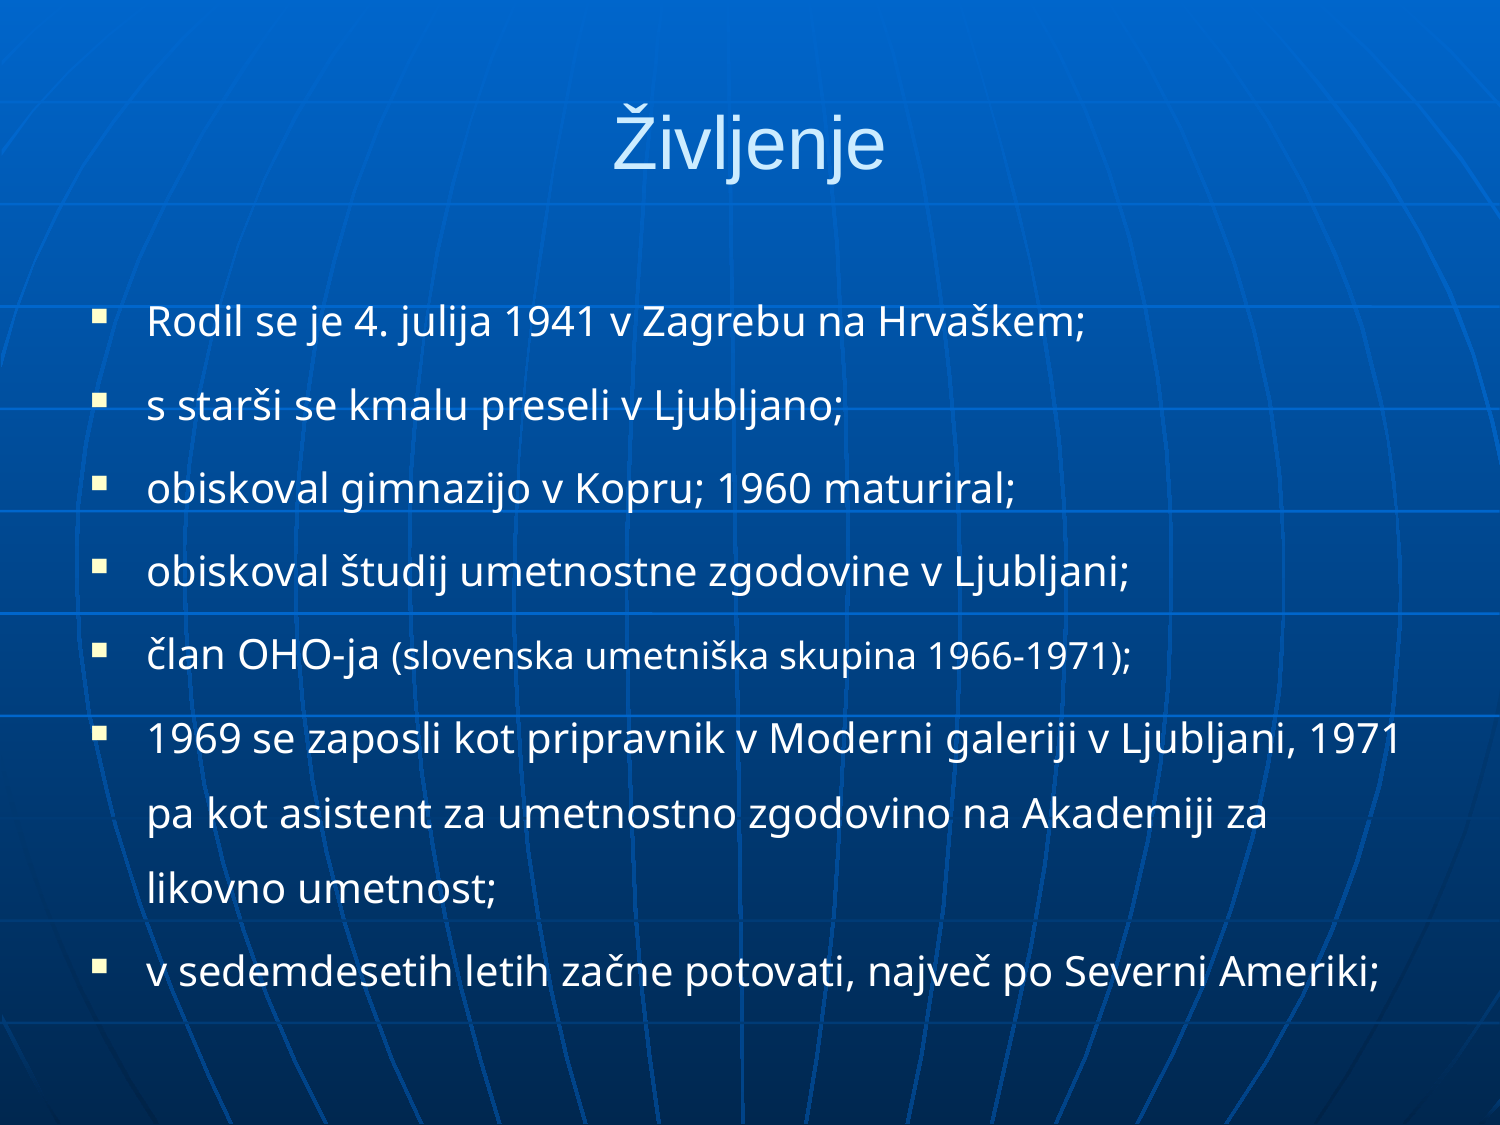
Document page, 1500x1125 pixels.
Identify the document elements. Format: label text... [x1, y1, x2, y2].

title Življenje [75, 45, 1425, 233]
list Rodil se je 4. julija 1941 v Zagrebu na Hrvaškem; s starši se kmalu preseli v Ljubljano; obiskoval gimnazijo v Kopru; 1960 maturiral; obiskoval študij umetnostne zgodovine v Ljubljani; član OHO-ja (slovenska umetniška skupina 1966-1971); 1969 se zaposli kot pripravnik v Moderni galeriji v Ljubljani, 1971 pa kot asistent za umetnostno zgodovino na Akademiji za likovno umetnost; v sedemdesetih letih začne potovati, največ po Severni Ameriki; [75, 262, 1425, 1006]
